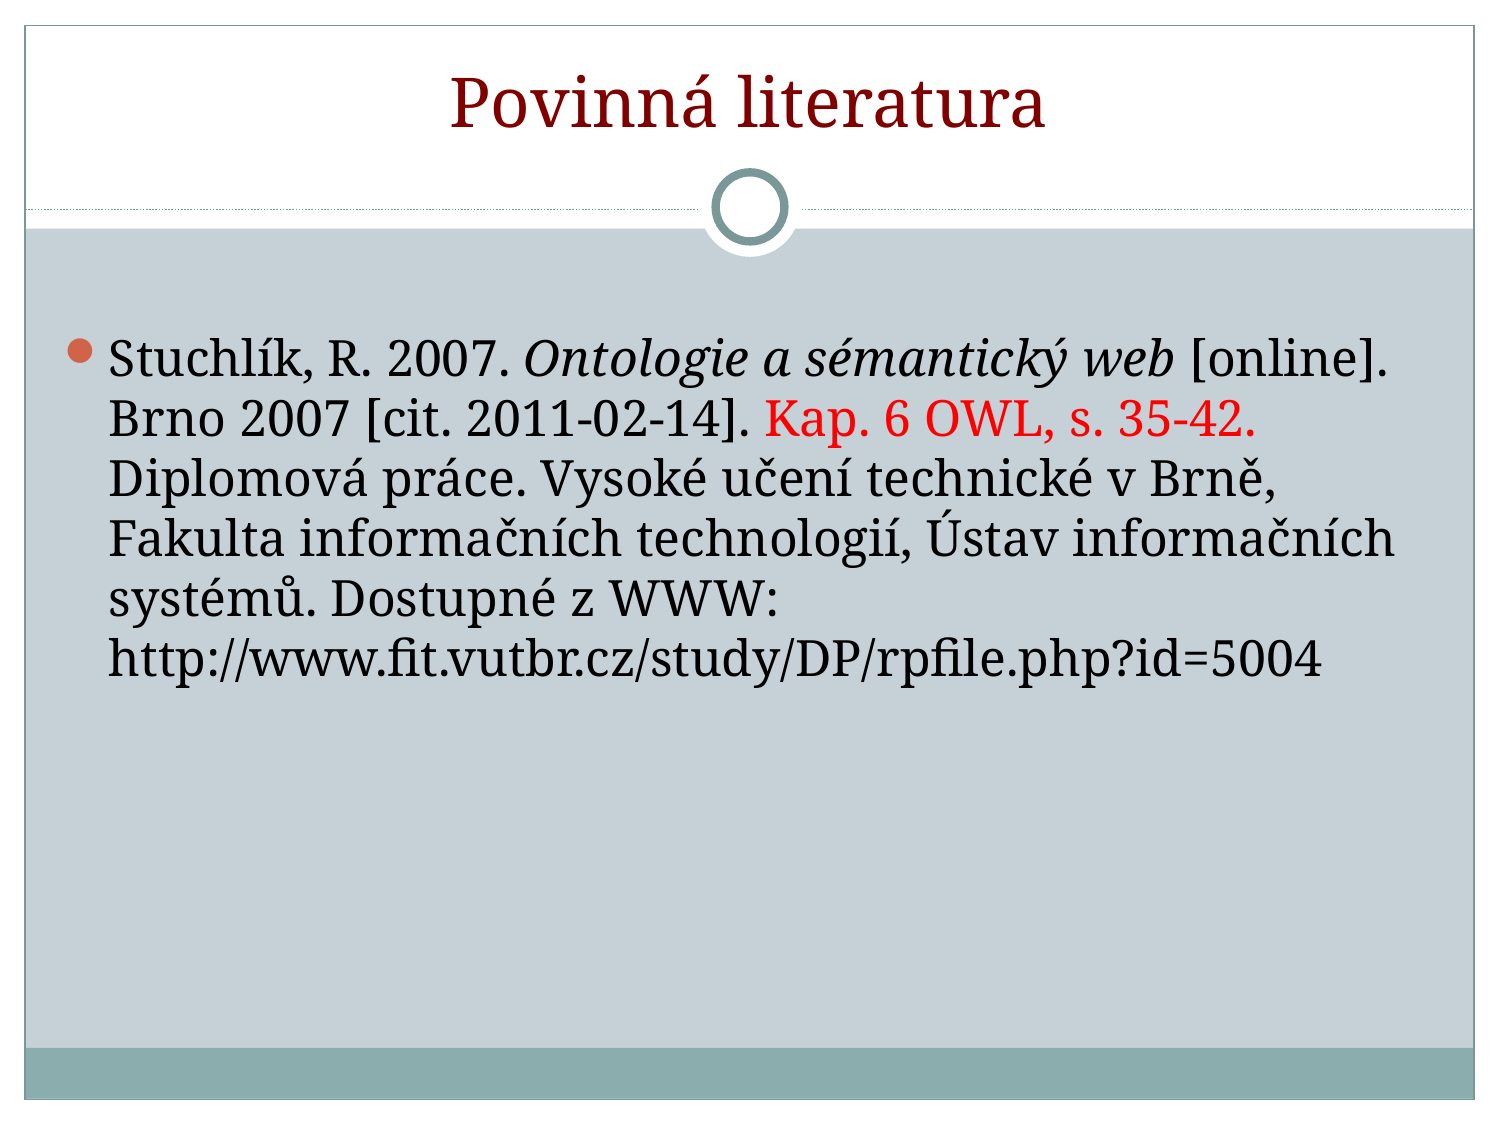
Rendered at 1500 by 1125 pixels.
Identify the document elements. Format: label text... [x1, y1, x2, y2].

list Stuchlík, R. 2007. Ontologie a sémantický web [online]. Brno 2007 [cit. 2011-02-14]. Kap. 6 OWL, s. 35-42. Diplomová práce. Vysoké učení technické v Brně, Fakulta informačních technologií, Ústav informačních systémů. Dostupné z WWW: http://www.fit.vutbr.cz/study/DP/rpfile.php?id=5004 [49, 249, 1450, 1006]
title Povinná literatura [49, 37, 1450, 163]
